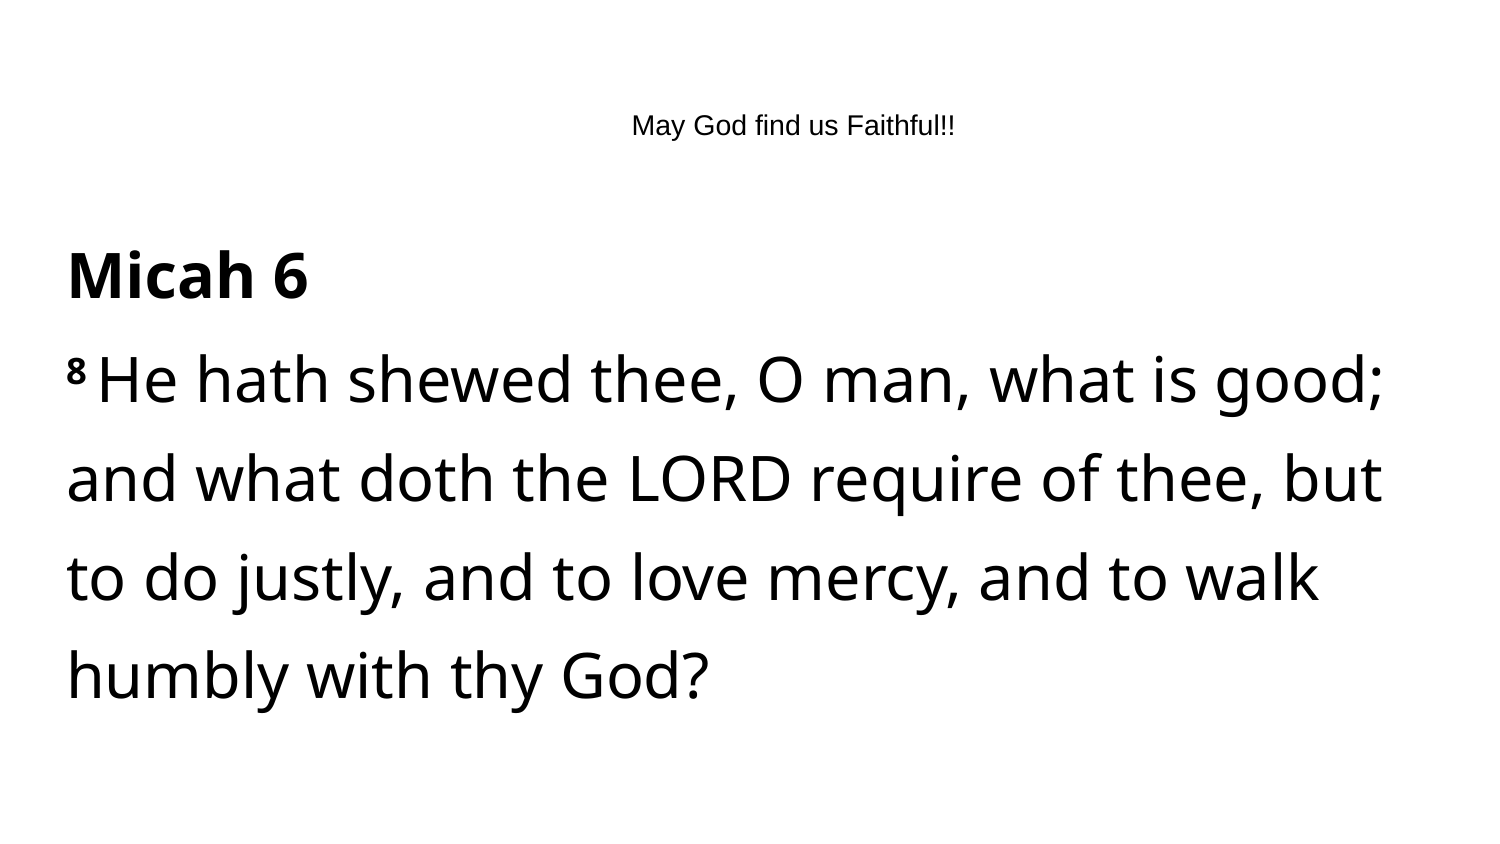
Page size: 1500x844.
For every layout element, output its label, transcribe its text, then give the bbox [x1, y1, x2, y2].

list Micah 6 8 He hath shewed thee, O man, what is good; and what doth the Lord require of thee, but to do justly, and to love mercy, and to walk humbly with thy God? [51, 189, 1449, 750]
title May God find us Faithful!! [51, 95, 1449, 189]
